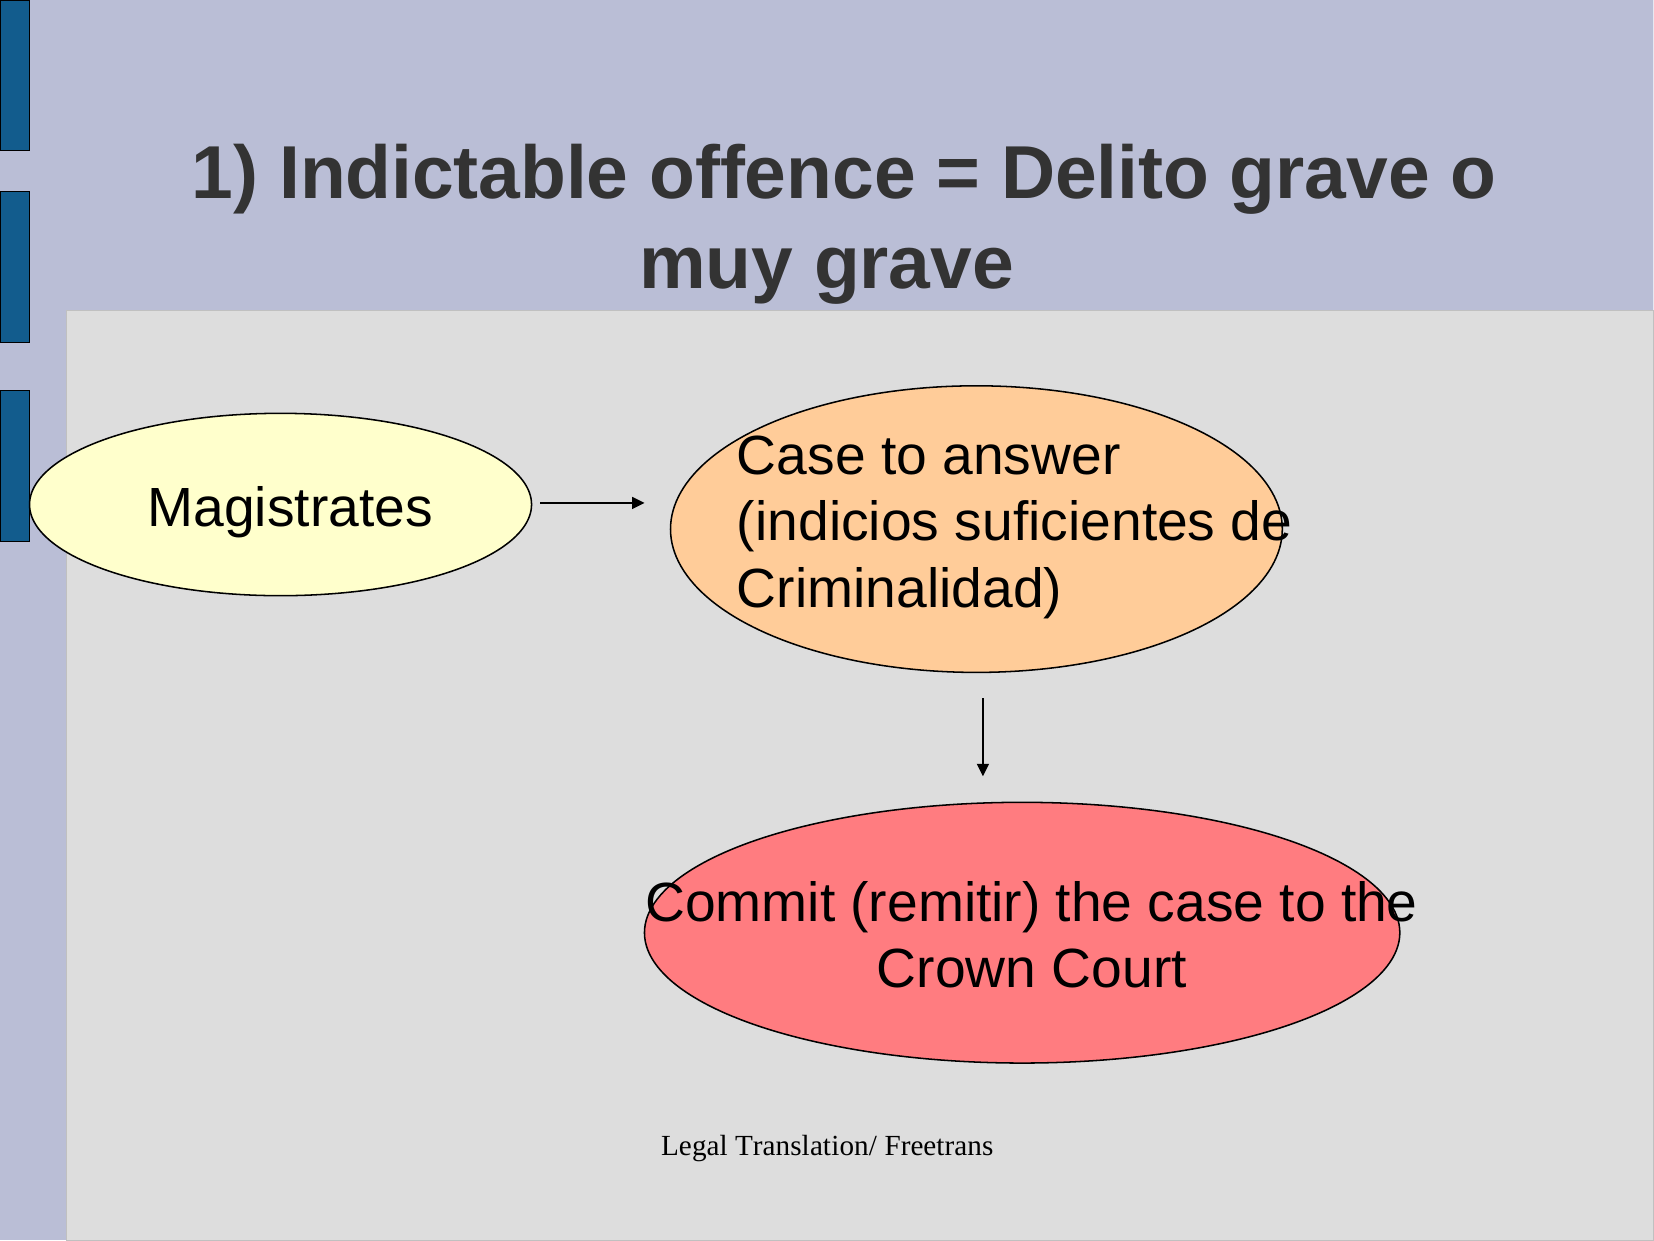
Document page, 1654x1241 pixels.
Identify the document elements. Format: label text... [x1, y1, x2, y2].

text_box Magistrates [29, 413, 532, 596]
text_box [803, 385, 1150, 411]
text_box [670, 465, 702, 593]
text_box Case to answer (indicios suficientes de Criminalidad) [702, 411, 1324, 693]
list [123, 358, 1530, 1103]
title 1) Indictable offence = Delito grave o muy grave [123, 105, 1530, 322]
text_box Commit (remitir) the case to the Crown Court [644, 802, 1400, 1064]
